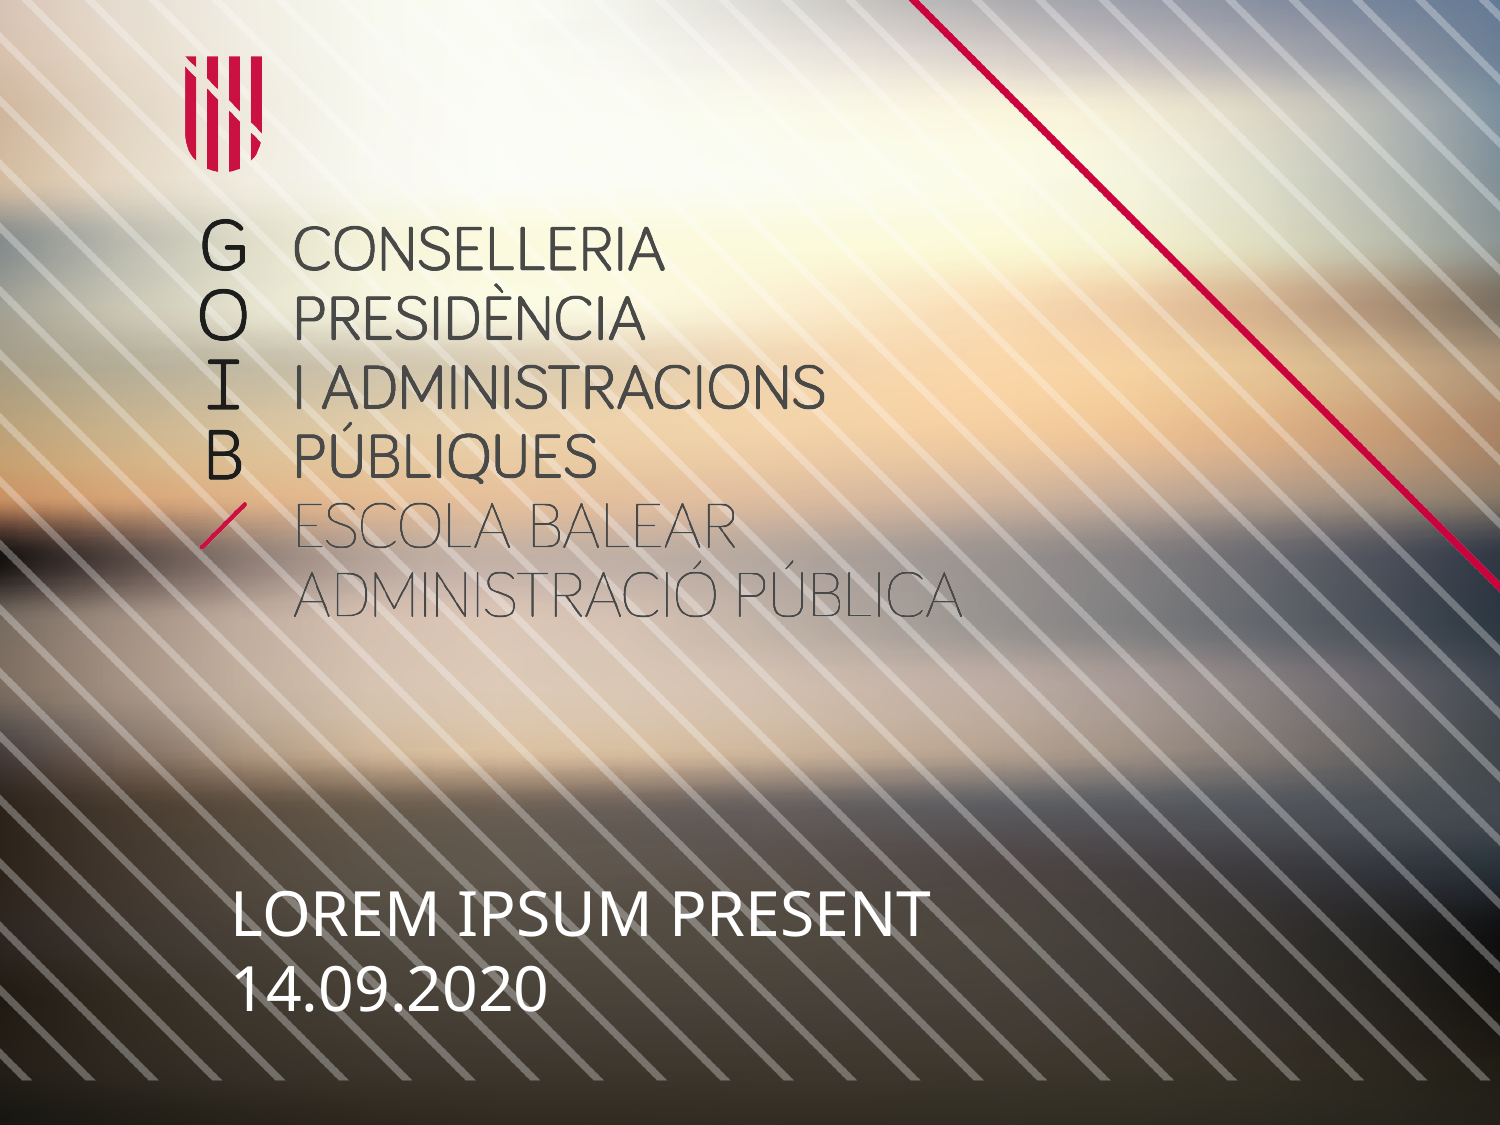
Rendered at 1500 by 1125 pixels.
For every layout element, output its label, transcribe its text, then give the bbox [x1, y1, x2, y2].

text_box LOREM IPSUM PRESENT 14.09.2020 [215, 866, 1069, 1032]
picture [0, 0, 1500, 1125]
